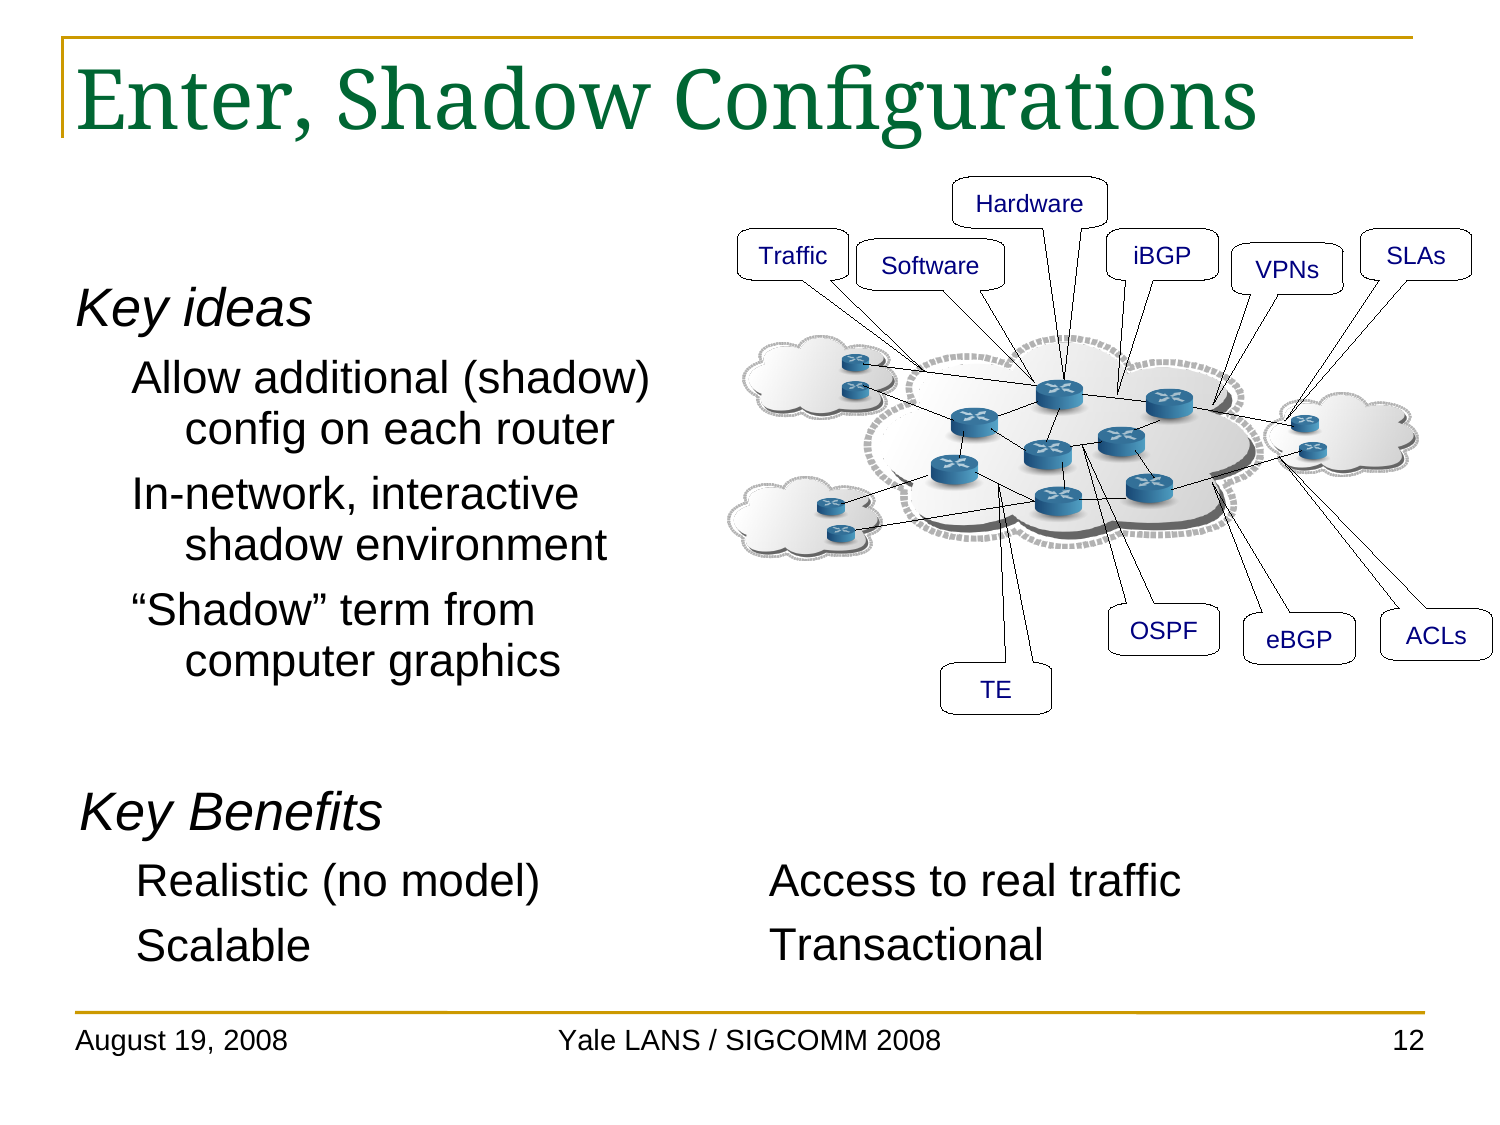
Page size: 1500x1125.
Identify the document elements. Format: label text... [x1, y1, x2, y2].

text_box Software [856, 238, 1005, 277]
text_box ACLs [1425, 606, 1493, 661]
list Key ideas Allow additional (shadow) config on each router In-network, interactive shadow environment “Shadow” term from computer graphics [75, 277, 1425, 1006]
title Enter, Shadow Configurations [75, 45, 1425, 151]
text_box SLAs [1360, 228, 1472, 281]
text_box VPNs [1292, 264, 1300, 277]
text_box Hardware [952, 176, 1108, 277]
text_box VPNs [1231, 242, 1344, 277]
text_box Traffic [737, 228, 849, 277]
list Key Benefits Realistic (no model) Scalable [79, 1006, 712, 1013]
list Access to real traffic Transactional [712, 854, 1426, 1013]
text_box iBGP [1106, 228, 1219, 277]
